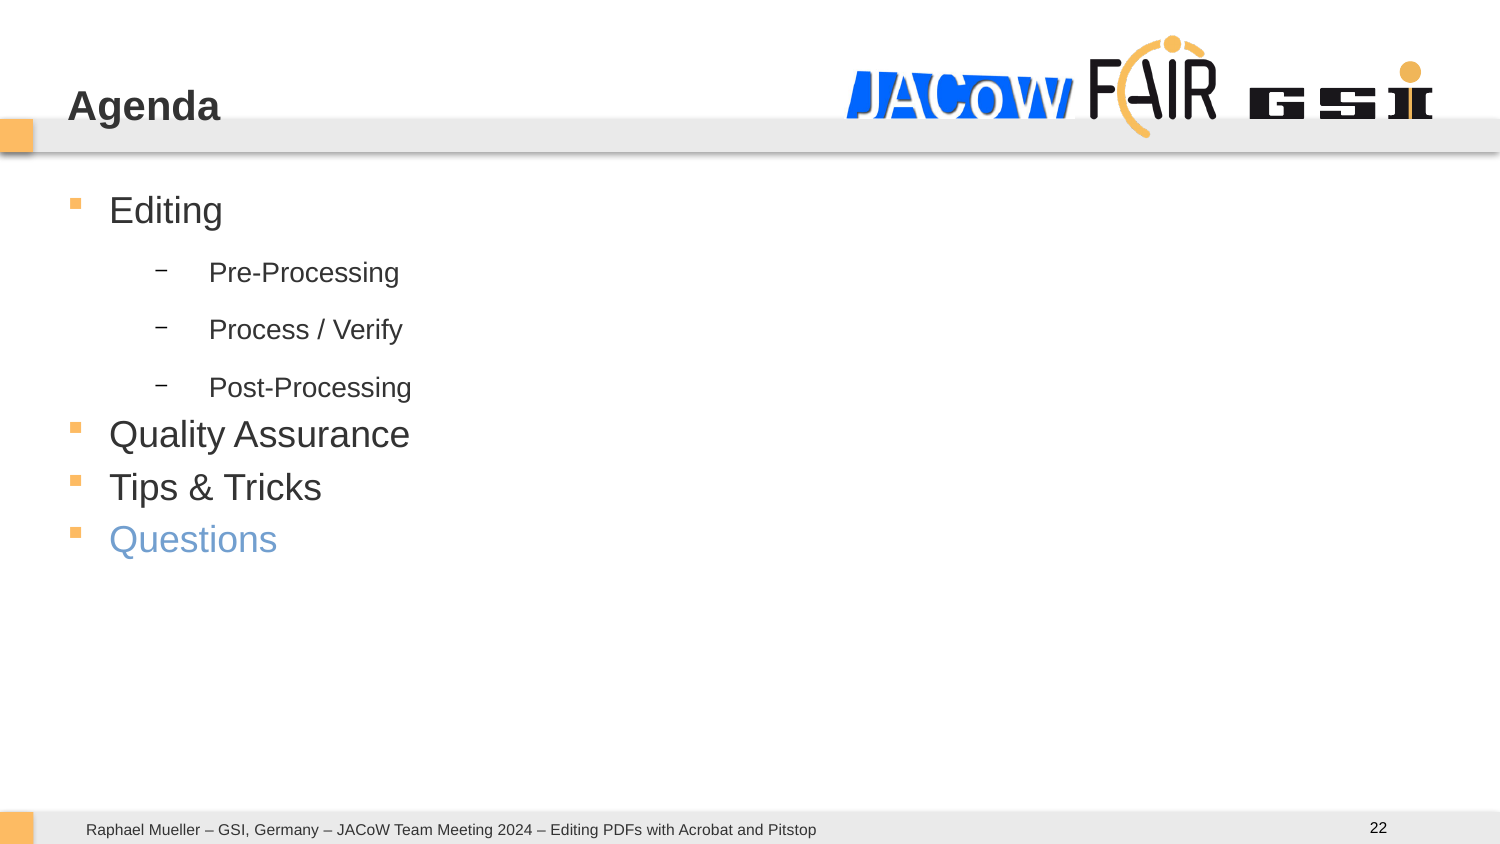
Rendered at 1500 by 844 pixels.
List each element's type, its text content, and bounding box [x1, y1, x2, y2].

picture [1048, 69, 1075, 119]
title [0, 38, 1006, 135]
list Editing Pre-Processing Process / Verify Post-Processing Quality Assurance Tips & Tricks Questions [52, 178, 1434, 782]
picture [1089, 33, 1217, 140]
list Agenda [52, 21, 1048, 137]
picture [1248, 59, 1434, 119]
